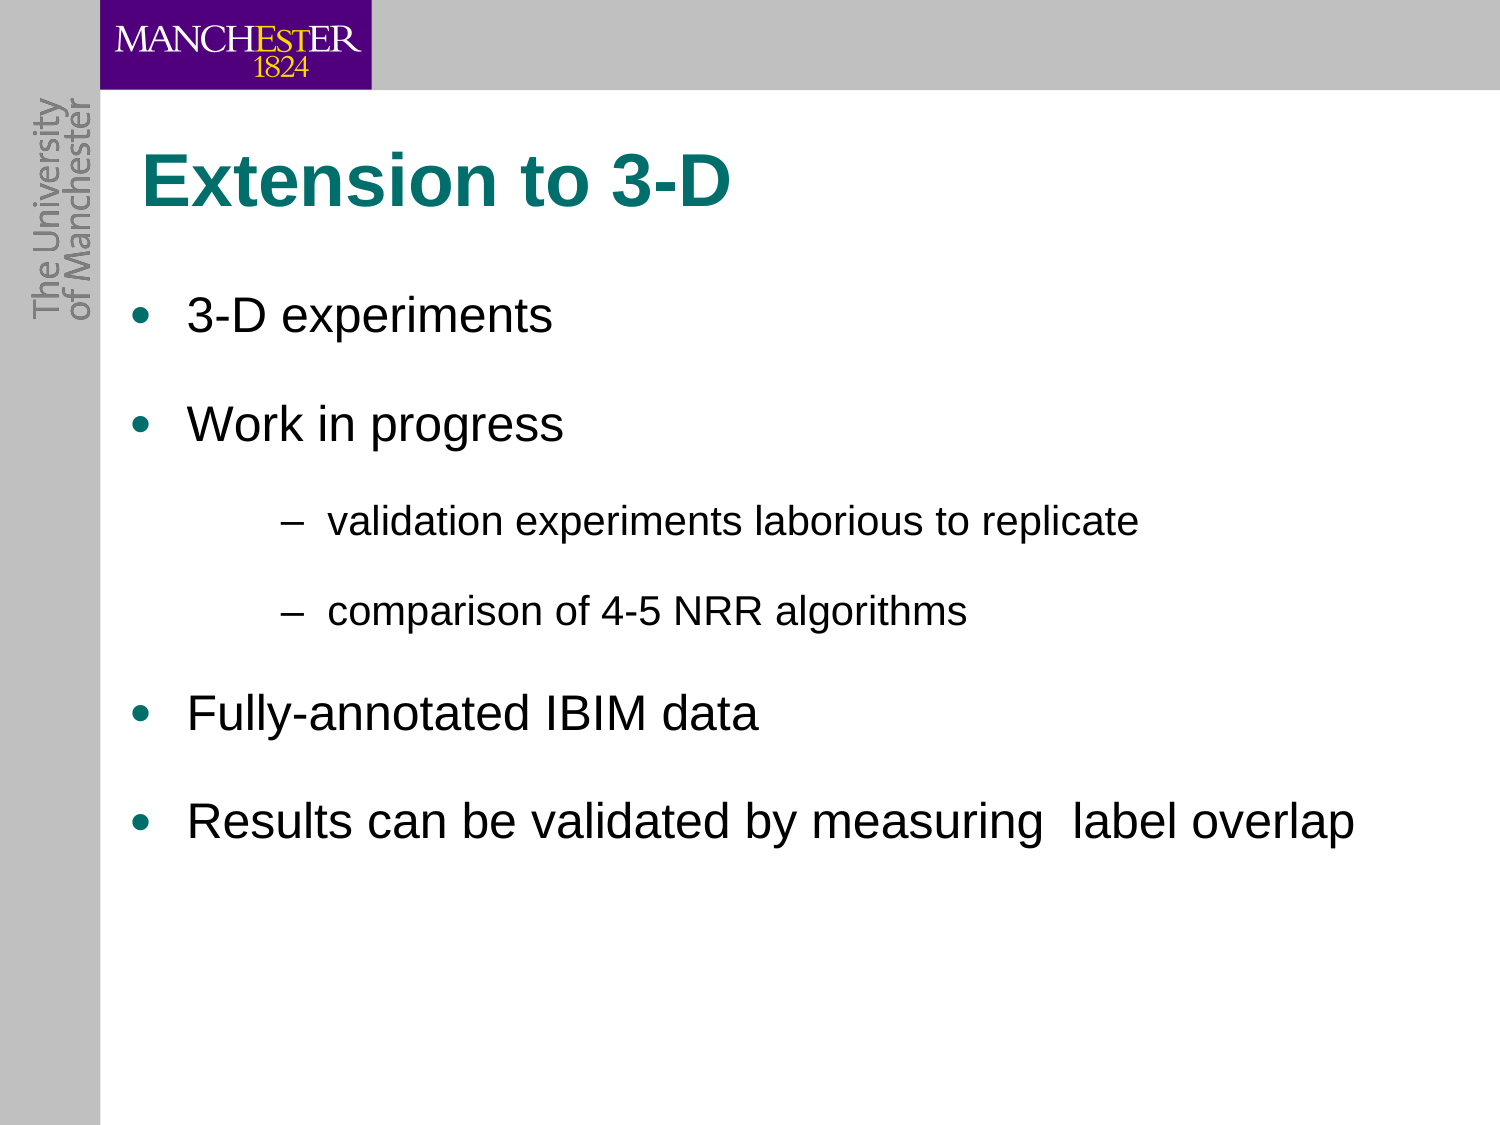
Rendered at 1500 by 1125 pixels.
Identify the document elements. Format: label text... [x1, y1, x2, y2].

title Extension to 3-D [141, 118, 1418, 249]
picture [0, 0, 372, 320]
list 3-D experiments Work in progress validation experiments laborious to replicate comparison of 4-5 NRR algorithms Fully-annotated IBIM data Results can be validated by measuring label overlap [130, 259, 1407, 1012]
